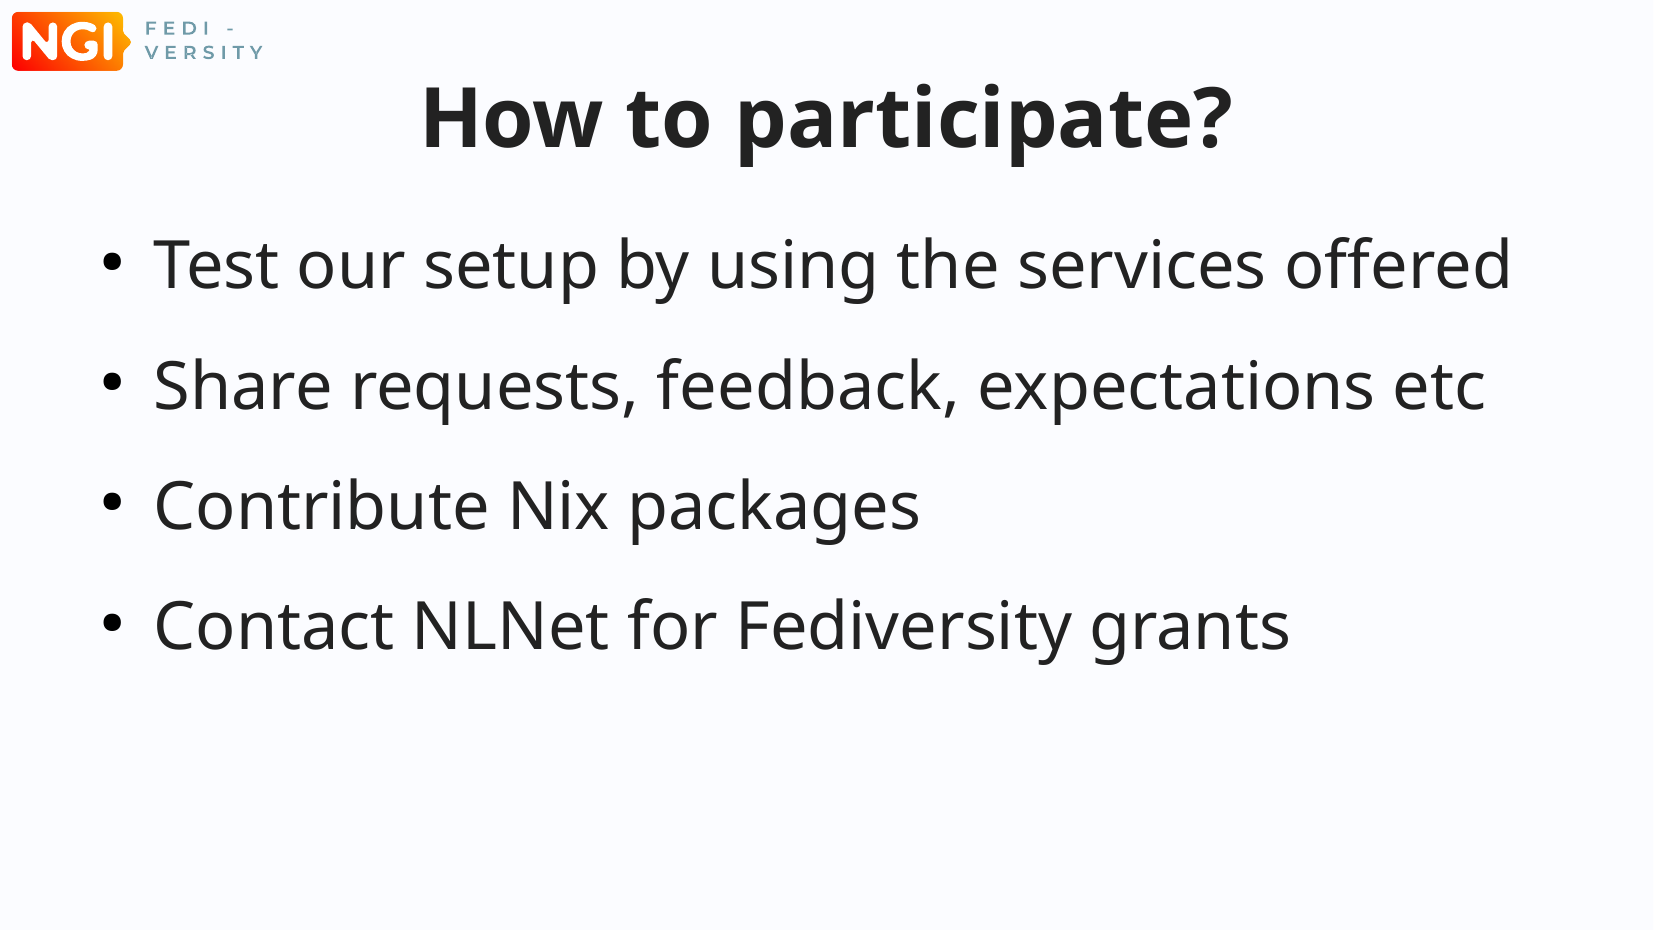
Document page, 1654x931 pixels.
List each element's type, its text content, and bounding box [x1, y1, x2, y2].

list Test our setup by using the services offered Share requests, feedback, expectations etc Contribute Nix packages Contact NLNet for Fediversity grants [82, 217, 1571, 758]
title How to participate? [82, 37, 1571, 193]
